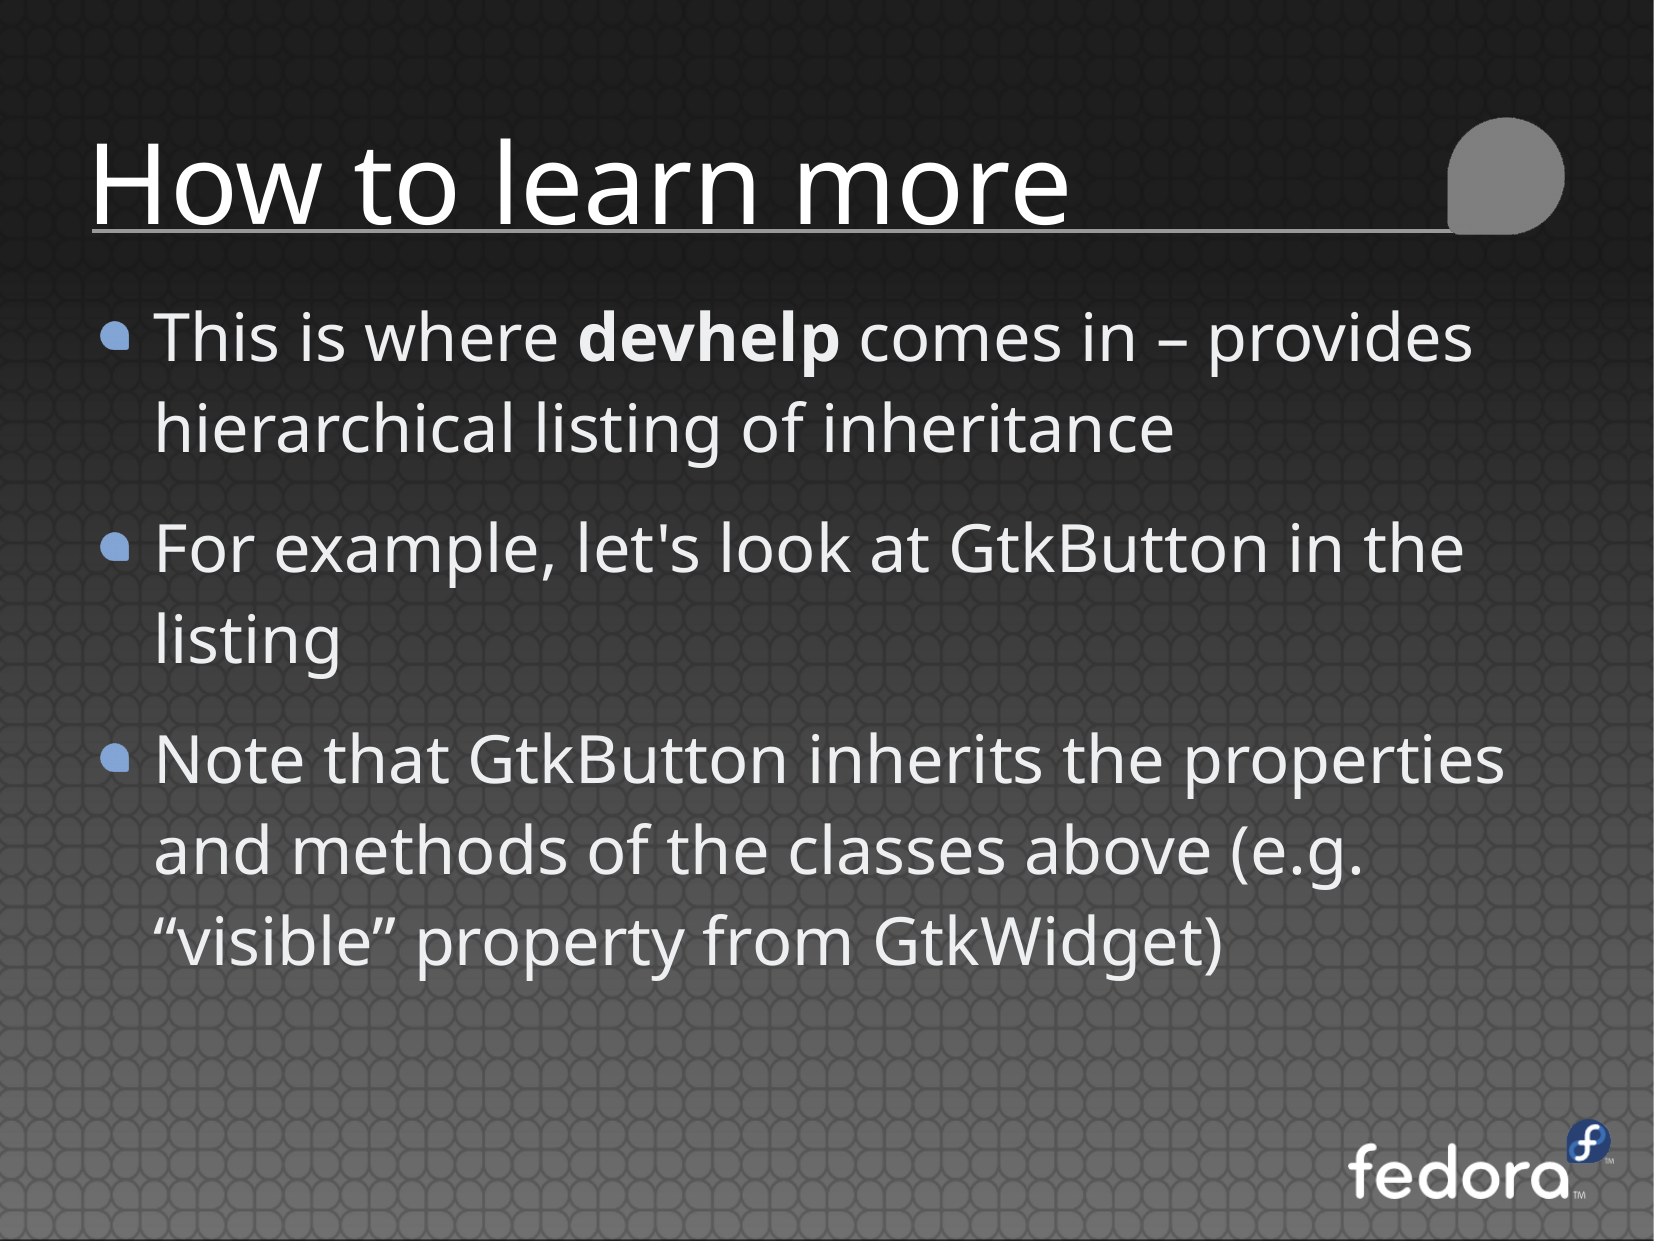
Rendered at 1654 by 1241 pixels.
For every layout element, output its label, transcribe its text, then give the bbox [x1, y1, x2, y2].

picture [0, 0, 1654, 1241]
list This is where devhelp comes in – provides hierarchical listing of inheritance For example, let's look at GtkButton in the listing Note that GtkButton inherits the properties and methods of the classes above (e.g. “visible” property from GtkWidget) [82, 290, 1571, 1109]
title How to learn more [86, 112, 1576, 249]
